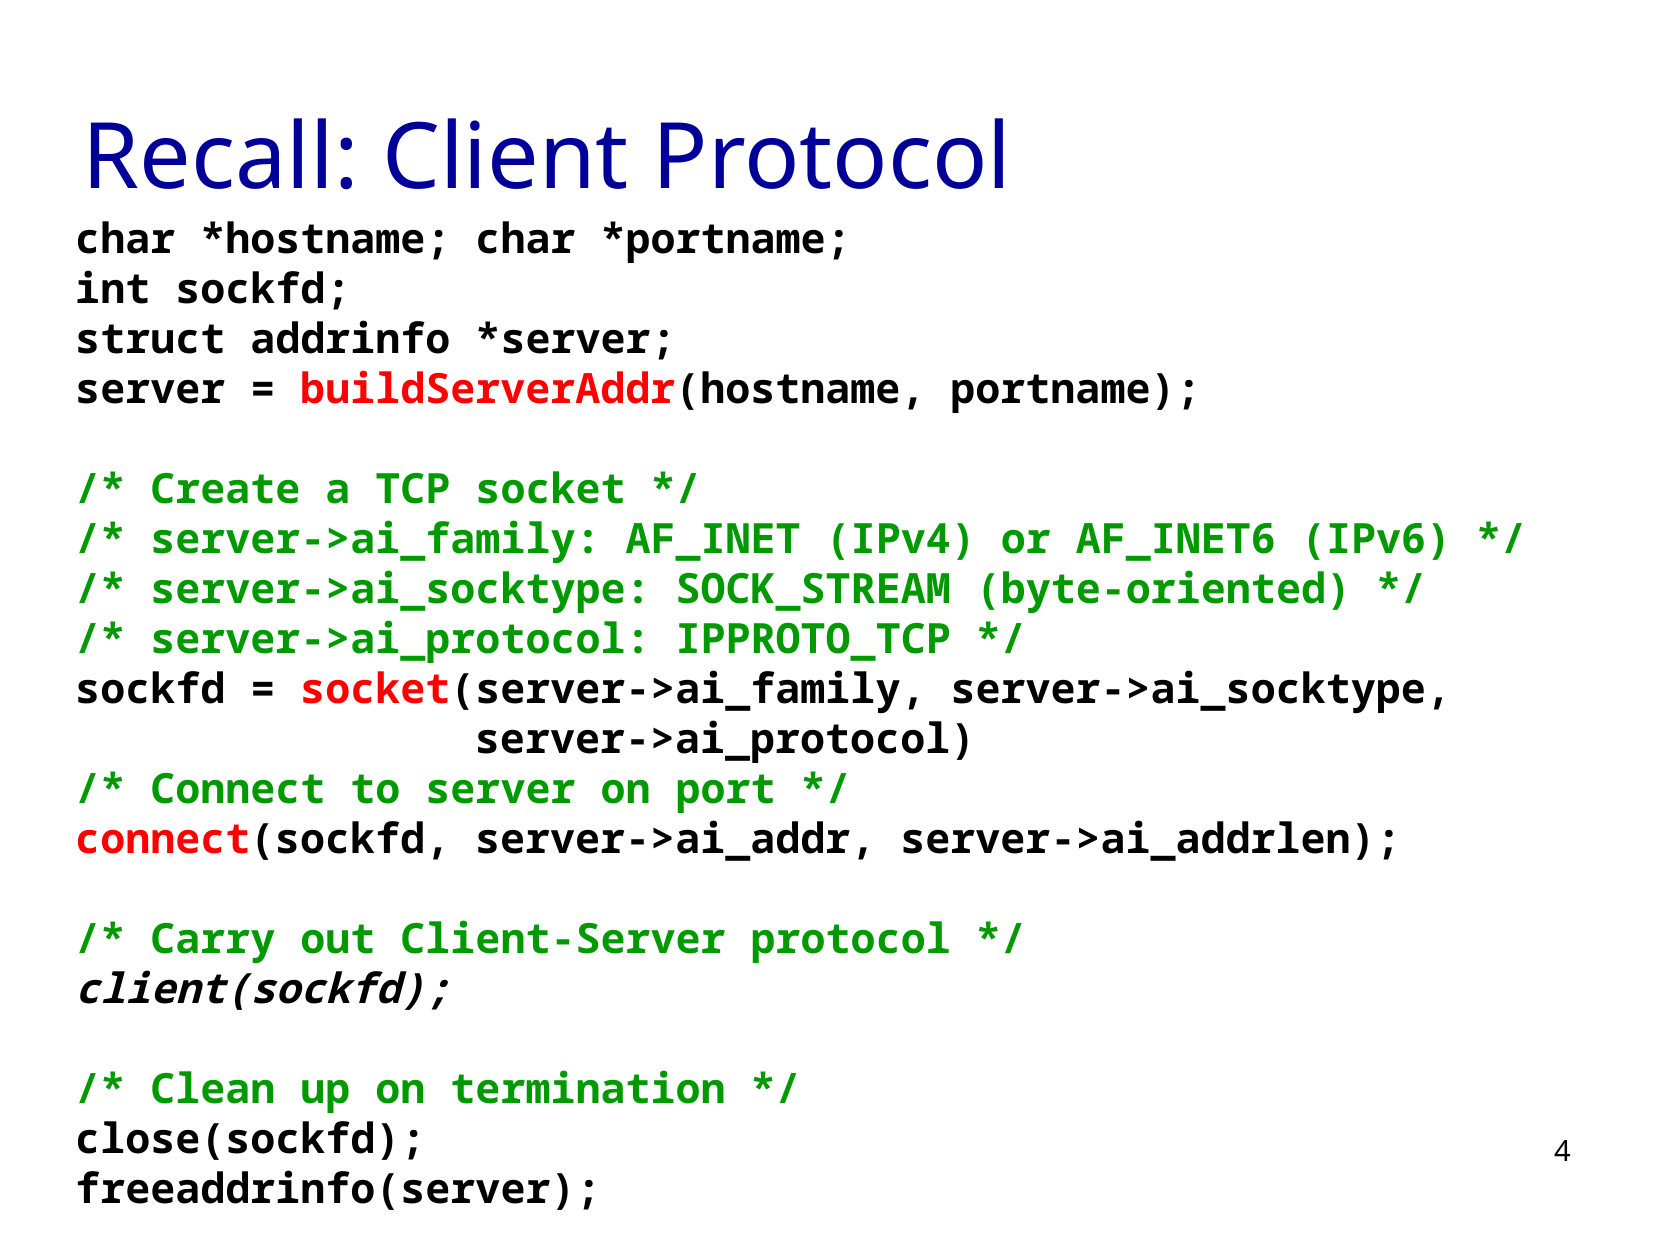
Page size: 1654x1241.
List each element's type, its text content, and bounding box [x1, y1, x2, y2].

text_box char *hostname; char *portname; int sockfd; struct addrinfo *server; server = buildServerAddr(hostname, portname); /* Create a TCP socket */ /* server->ai_family: AF_INET (IPv4) or AF_INET6 (IPv6) */ /* server->ai_socktype: SOCK_STREAM (byte-oriented) */ /* server->ai_protocol: IPPROTO_TCP */ sockfd = socket(server->ai_family, server->ai_socktype, server->ai_protocol) /* Connect to server on port */ connect(sockfd, server->ai_addr, server->ai_addrlen); /* Carry out Client-Server protocol */ client(sockfd); /* Clean up on termination */ close(sockfd); freeaddrinfo(server); [60, 204, 1561, 1220]
title Recall: Client Protocol [82, 49, 1571, 257]
